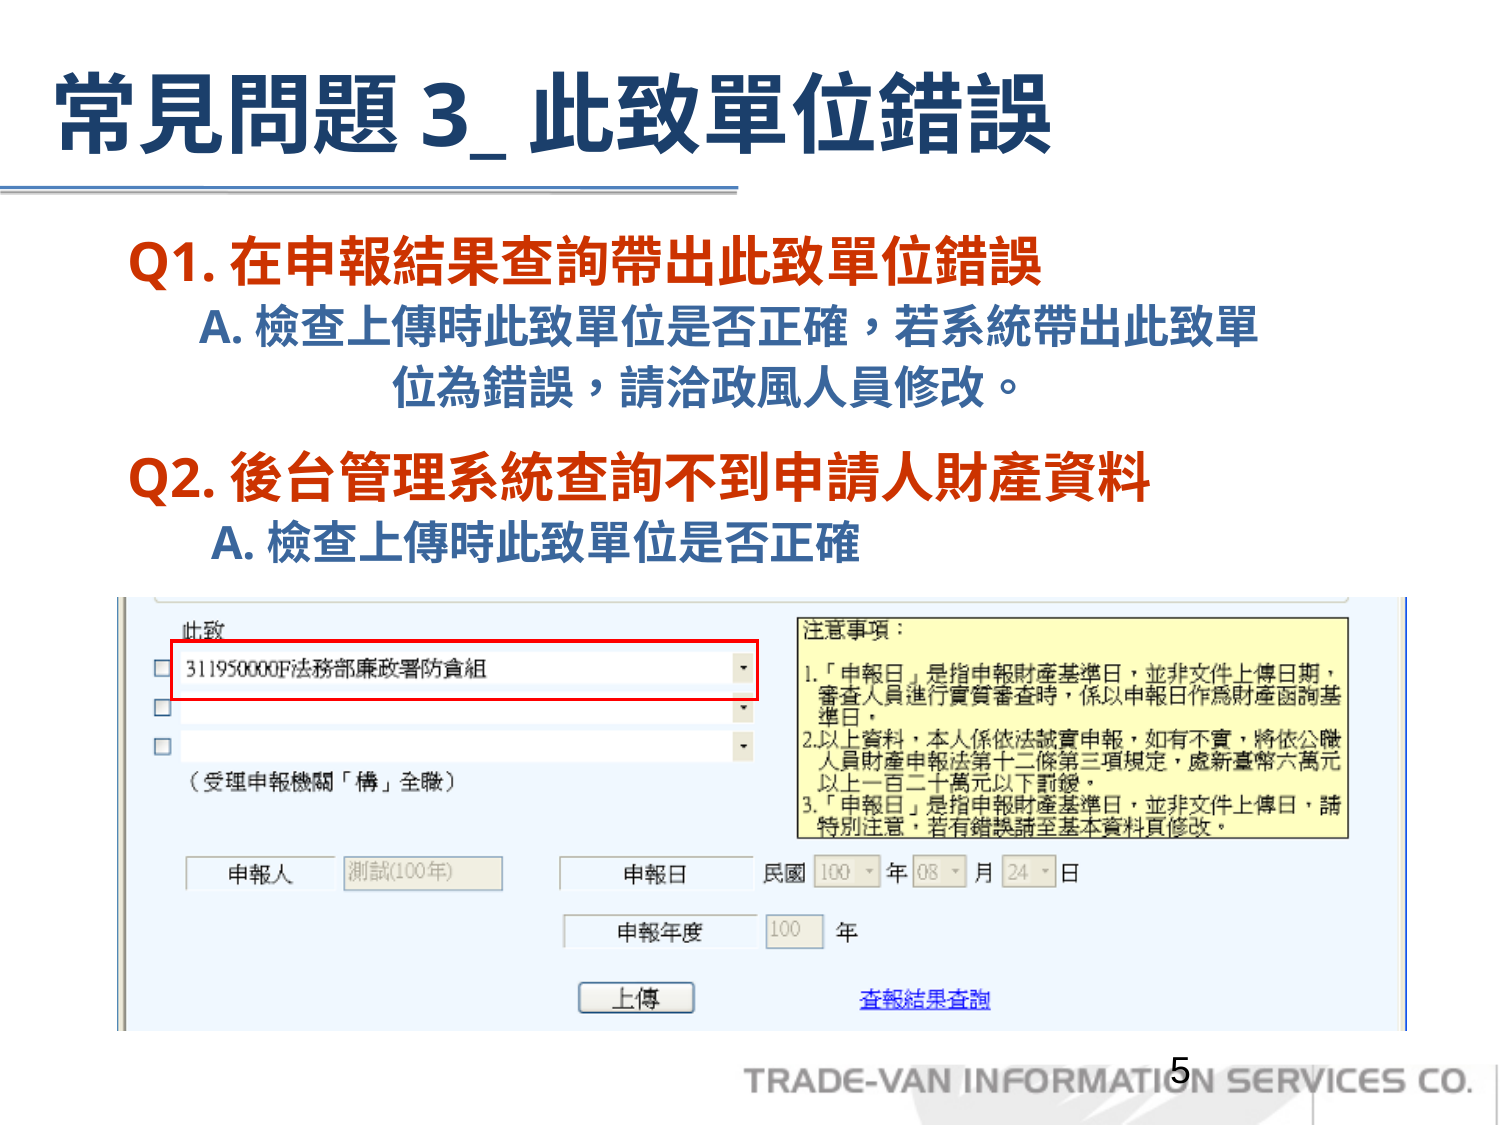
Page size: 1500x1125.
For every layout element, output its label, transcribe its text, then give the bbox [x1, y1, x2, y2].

text_box [0, 0, 1500, 1065]
text_box 常見問題3_此致單位錯誤 [35, 46, 1264, 177]
picture [0, 1065, 1500, 1125]
text_box Q1.在申報結果查詢帶出此致單位錯誤 A.檢查上傳時此致單位是否正確，若系統帶出此致單 位為錯誤，請洽政風人員修改。 Q2.後台管理系統查詢不到申請人財產資料 A.檢查上傳時此致單位是否正確 [112, 219, 1400, 598]
picture [117, 597, 1407, 1031]
text_box <編號> [1155, 1024, 1468, 1100]
